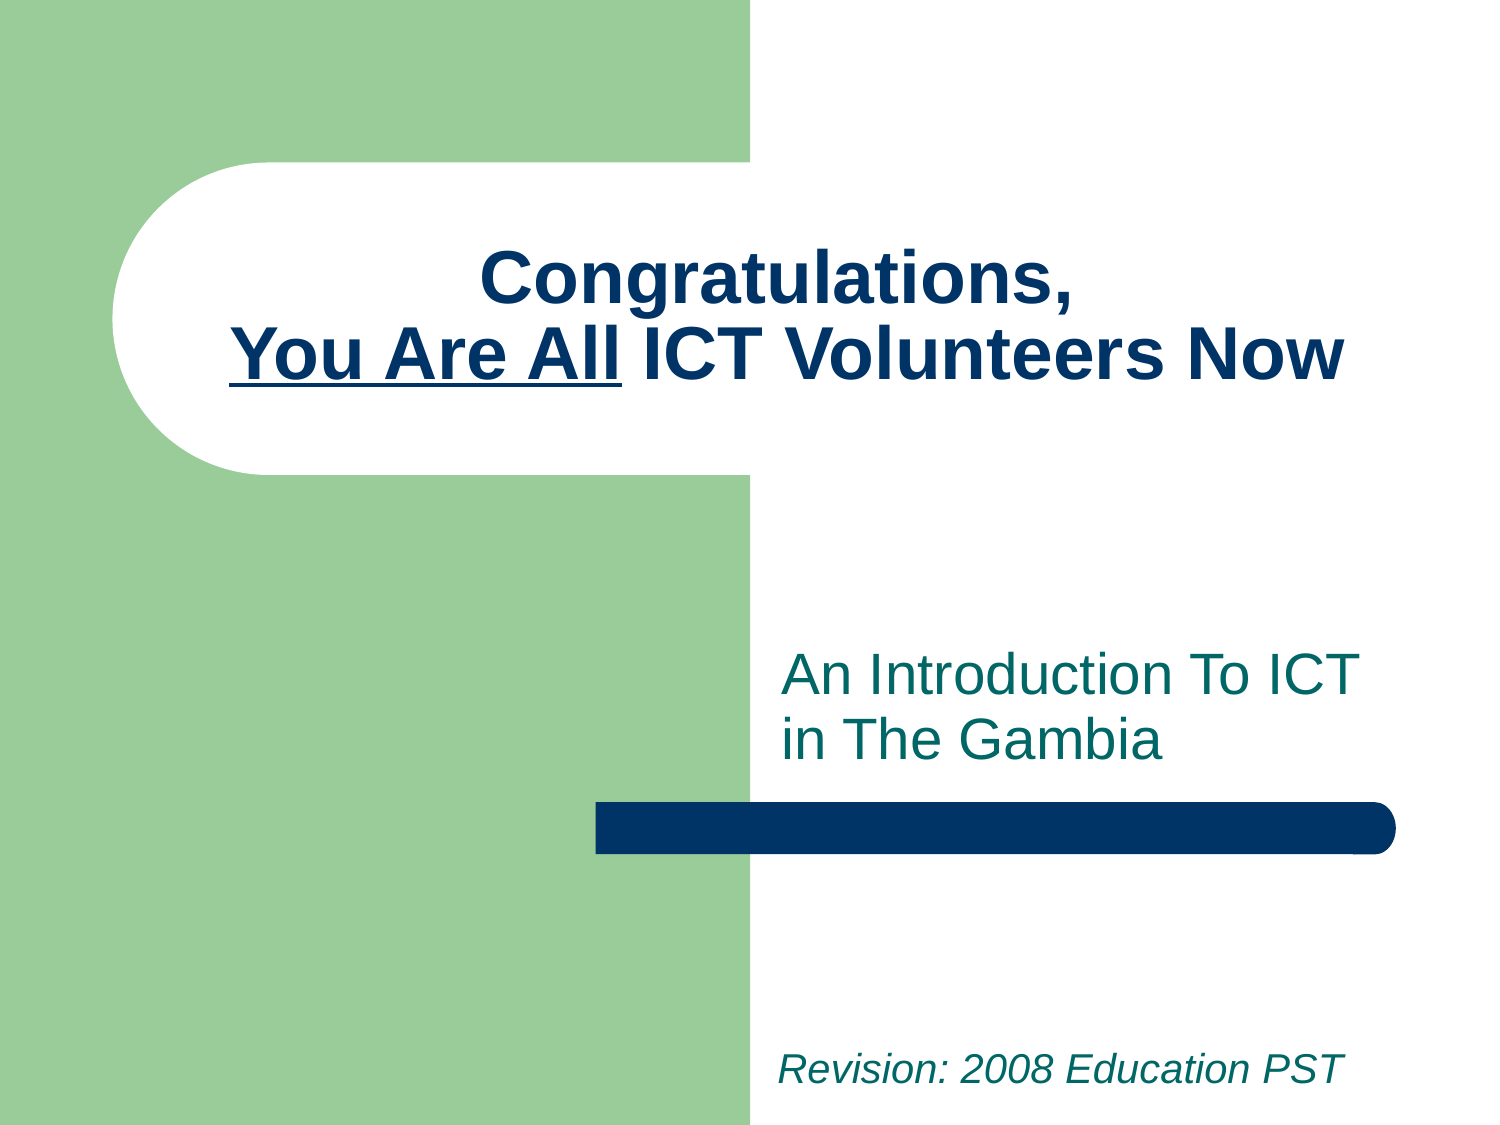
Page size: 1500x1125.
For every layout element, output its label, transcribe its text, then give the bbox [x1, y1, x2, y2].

title Congratulations, You Are All ICT Volunteers Now [112, 162, 1463, 475]
text_box Revision: 2008 Education PST [762, 1012, 1421, 1101]
subtitle An Introduction To ICT in The Gambia [766, 480, 1426, 780]
